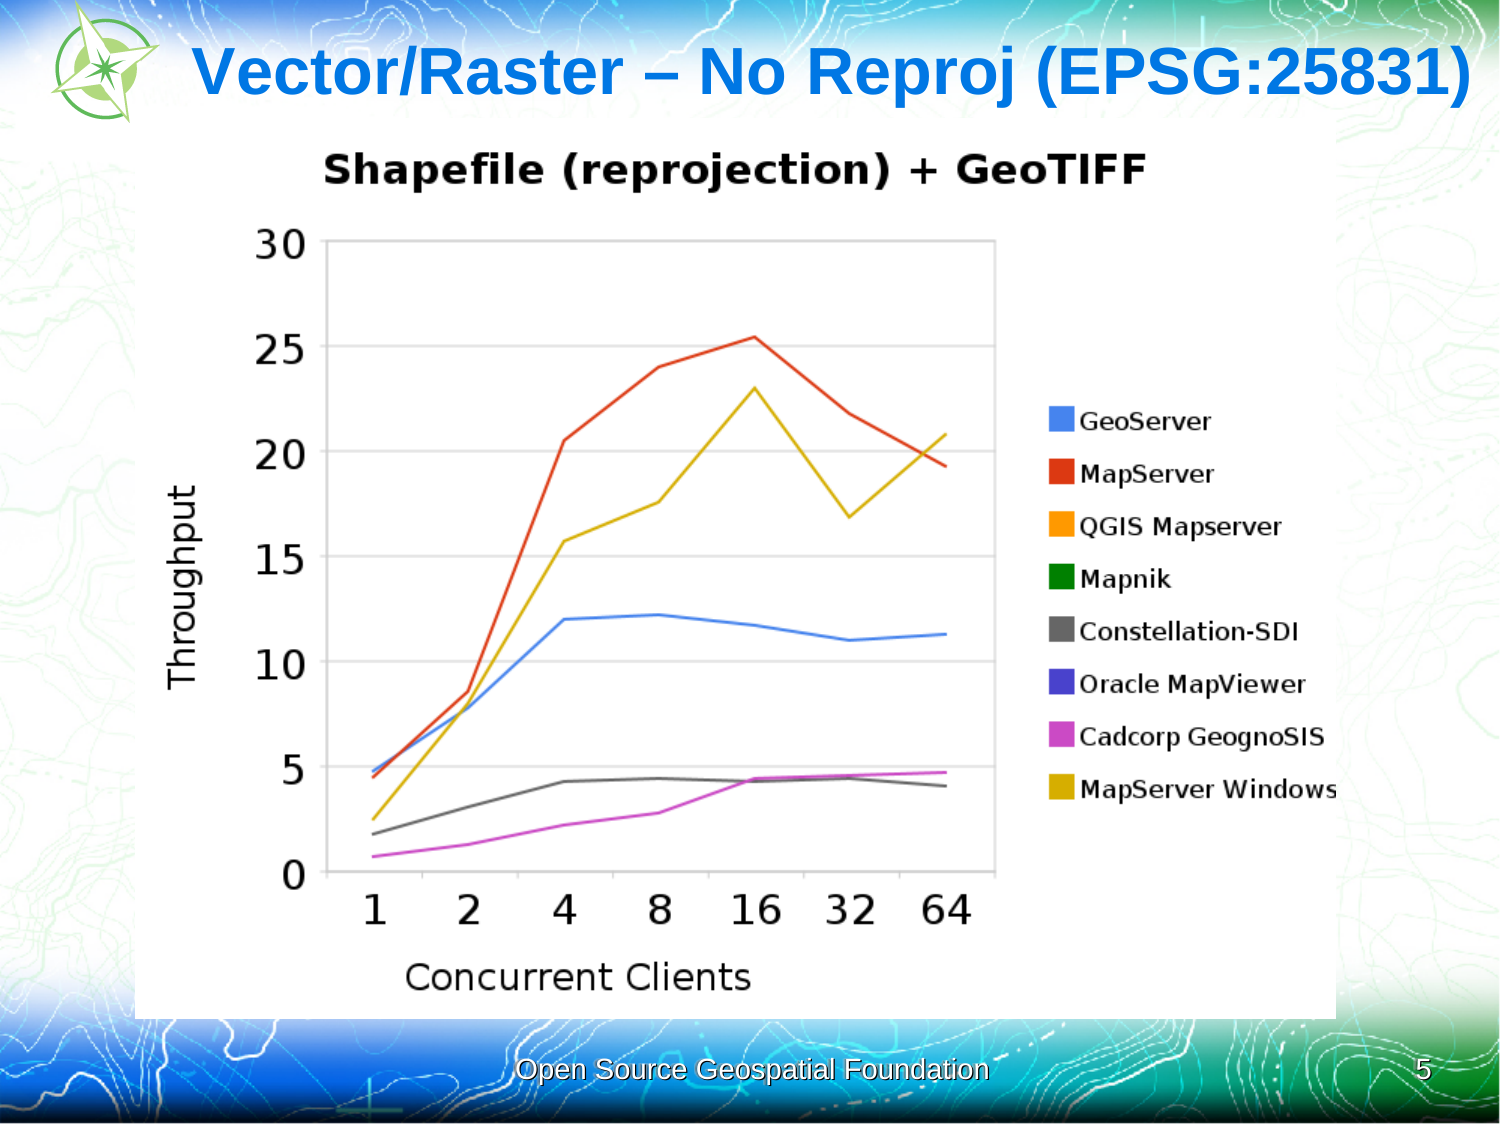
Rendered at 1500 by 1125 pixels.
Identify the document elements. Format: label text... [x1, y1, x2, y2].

picture [0, 0, 1500, 1125]
title Vector/Raster – No Reproj (EPSG:25831) [177, 20, 1500, 122]
